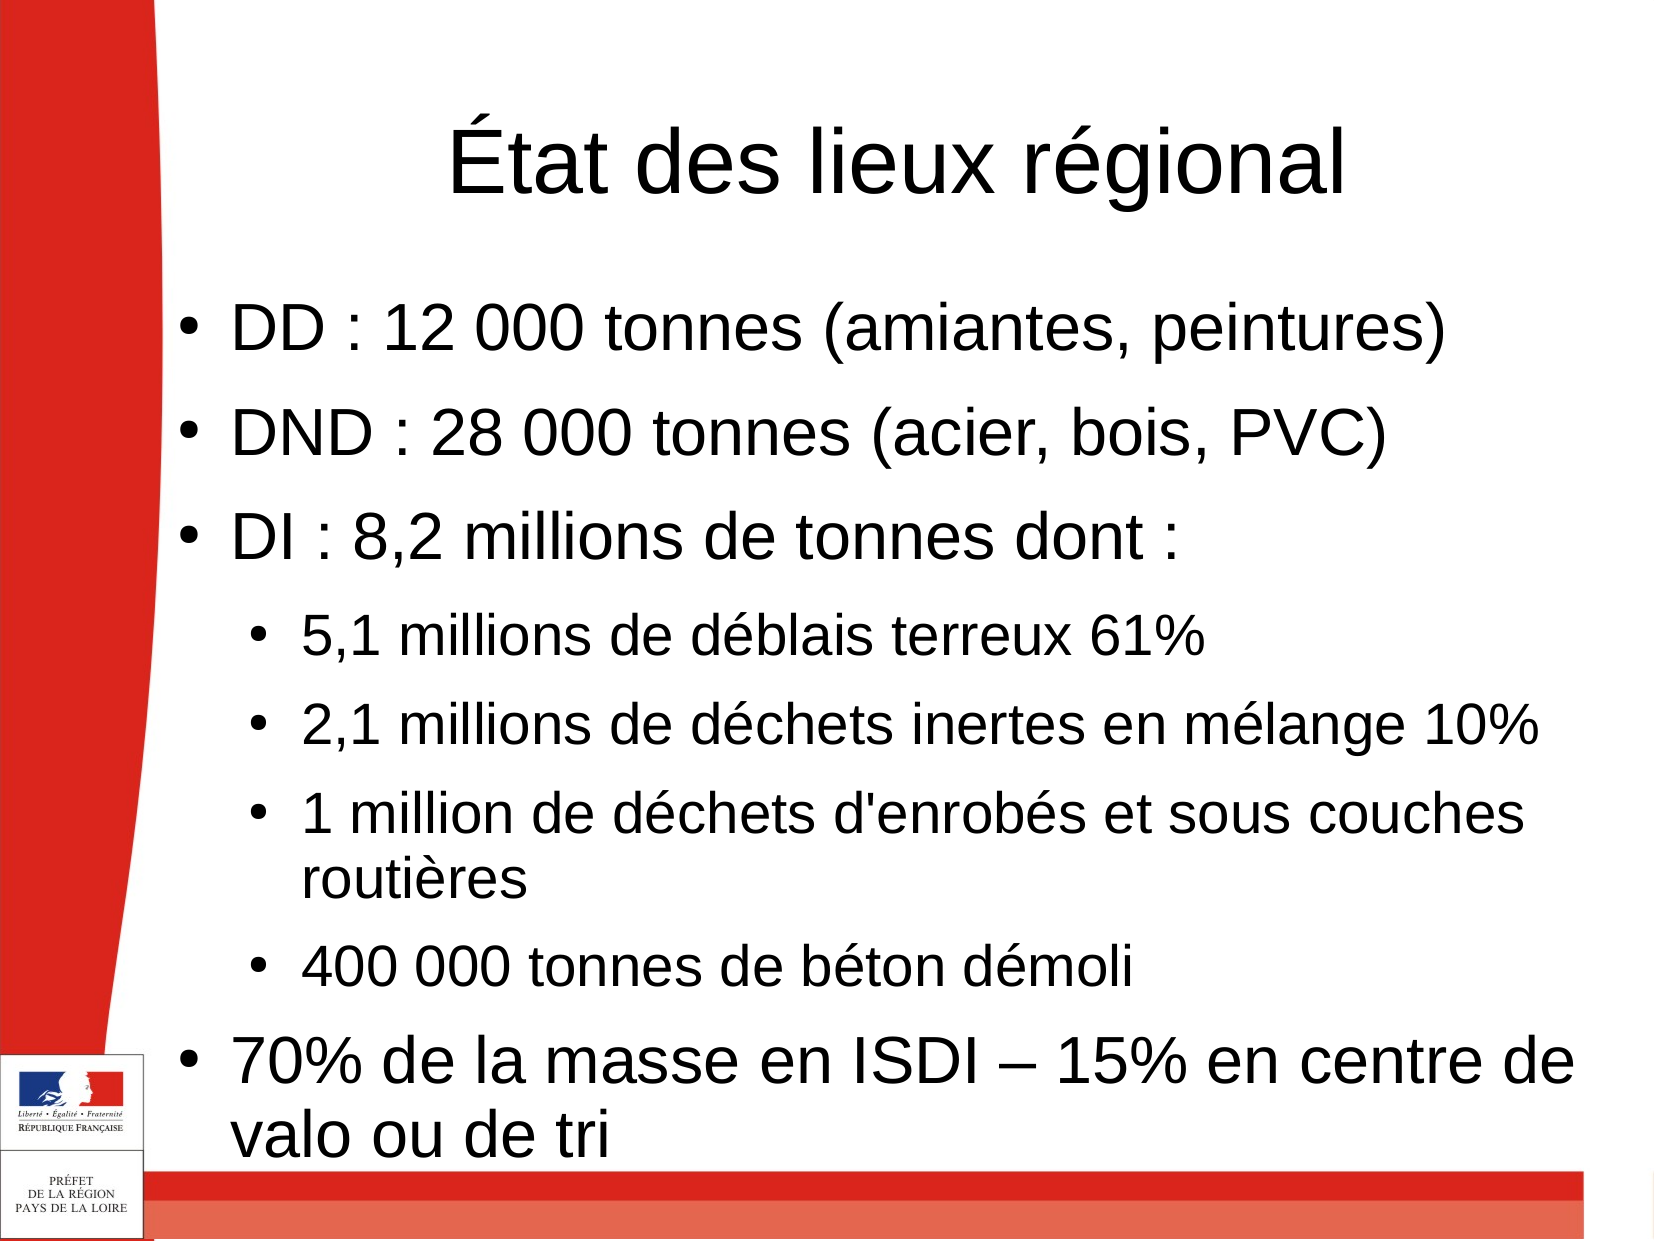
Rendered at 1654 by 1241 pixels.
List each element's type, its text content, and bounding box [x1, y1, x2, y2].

picture [0, 0, 1654, 1241]
title État des lieux régional [153, 58, 1642, 266]
list DD : 12 000 tonnes (amiantes, peintures) DND : 28 000 tonnes (acier, bois, PVC) DI : 8,2 millions de tonnes dont : 5,1 millions de déblais terreux 61% 2,1 millions de déchets inertes en mélange 10% 1 million de déchets d'enrobés et sous couches routières 400 000 tonnes de béton démoli 70% de la masse en ISDI – 15% en centre de valo ou de tri [159, 290, 1648, 1241]
